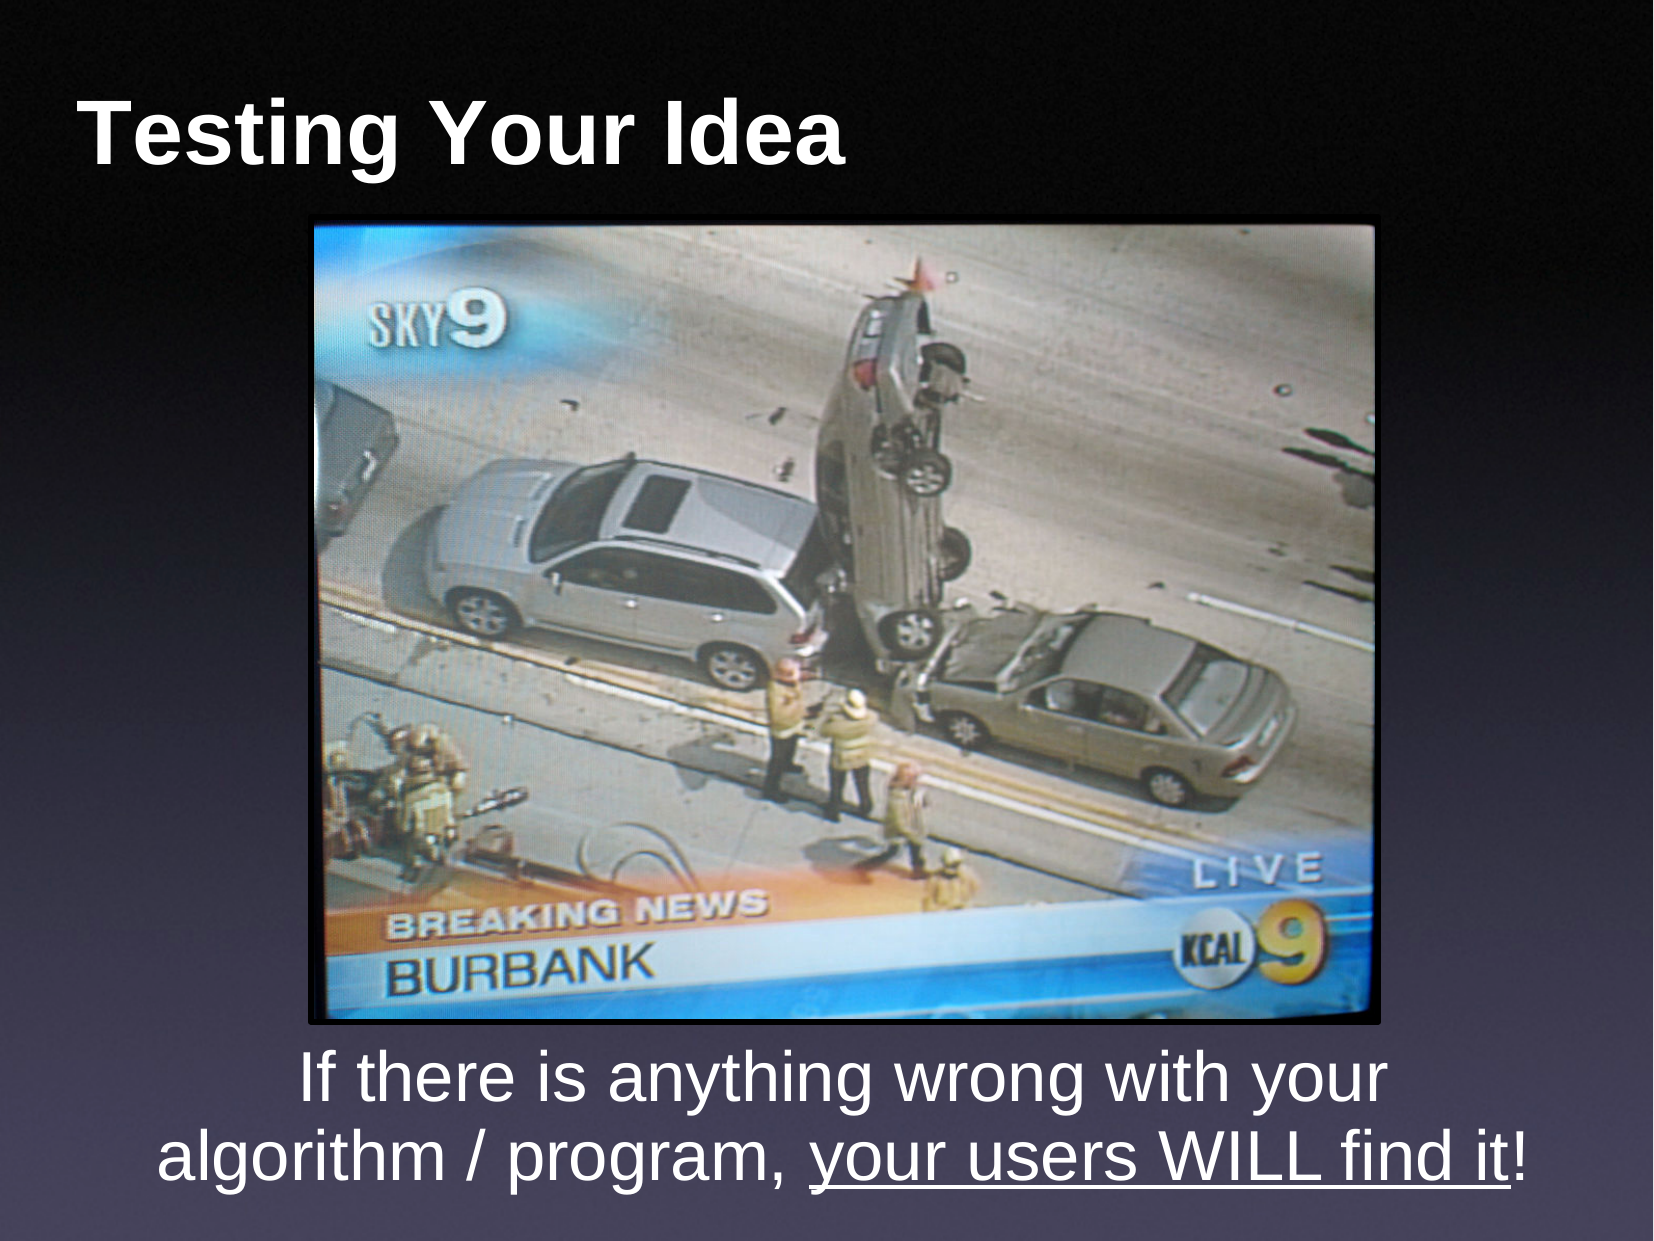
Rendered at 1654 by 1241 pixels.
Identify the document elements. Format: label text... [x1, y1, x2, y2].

picture [0, 0, 1654, 1241]
text_box If there is anything wrong with your algorithm / program, your users WILL find it! [112, 1030, 1575, 1204]
title Testing Your Idea [76, 29, 1565, 237]
